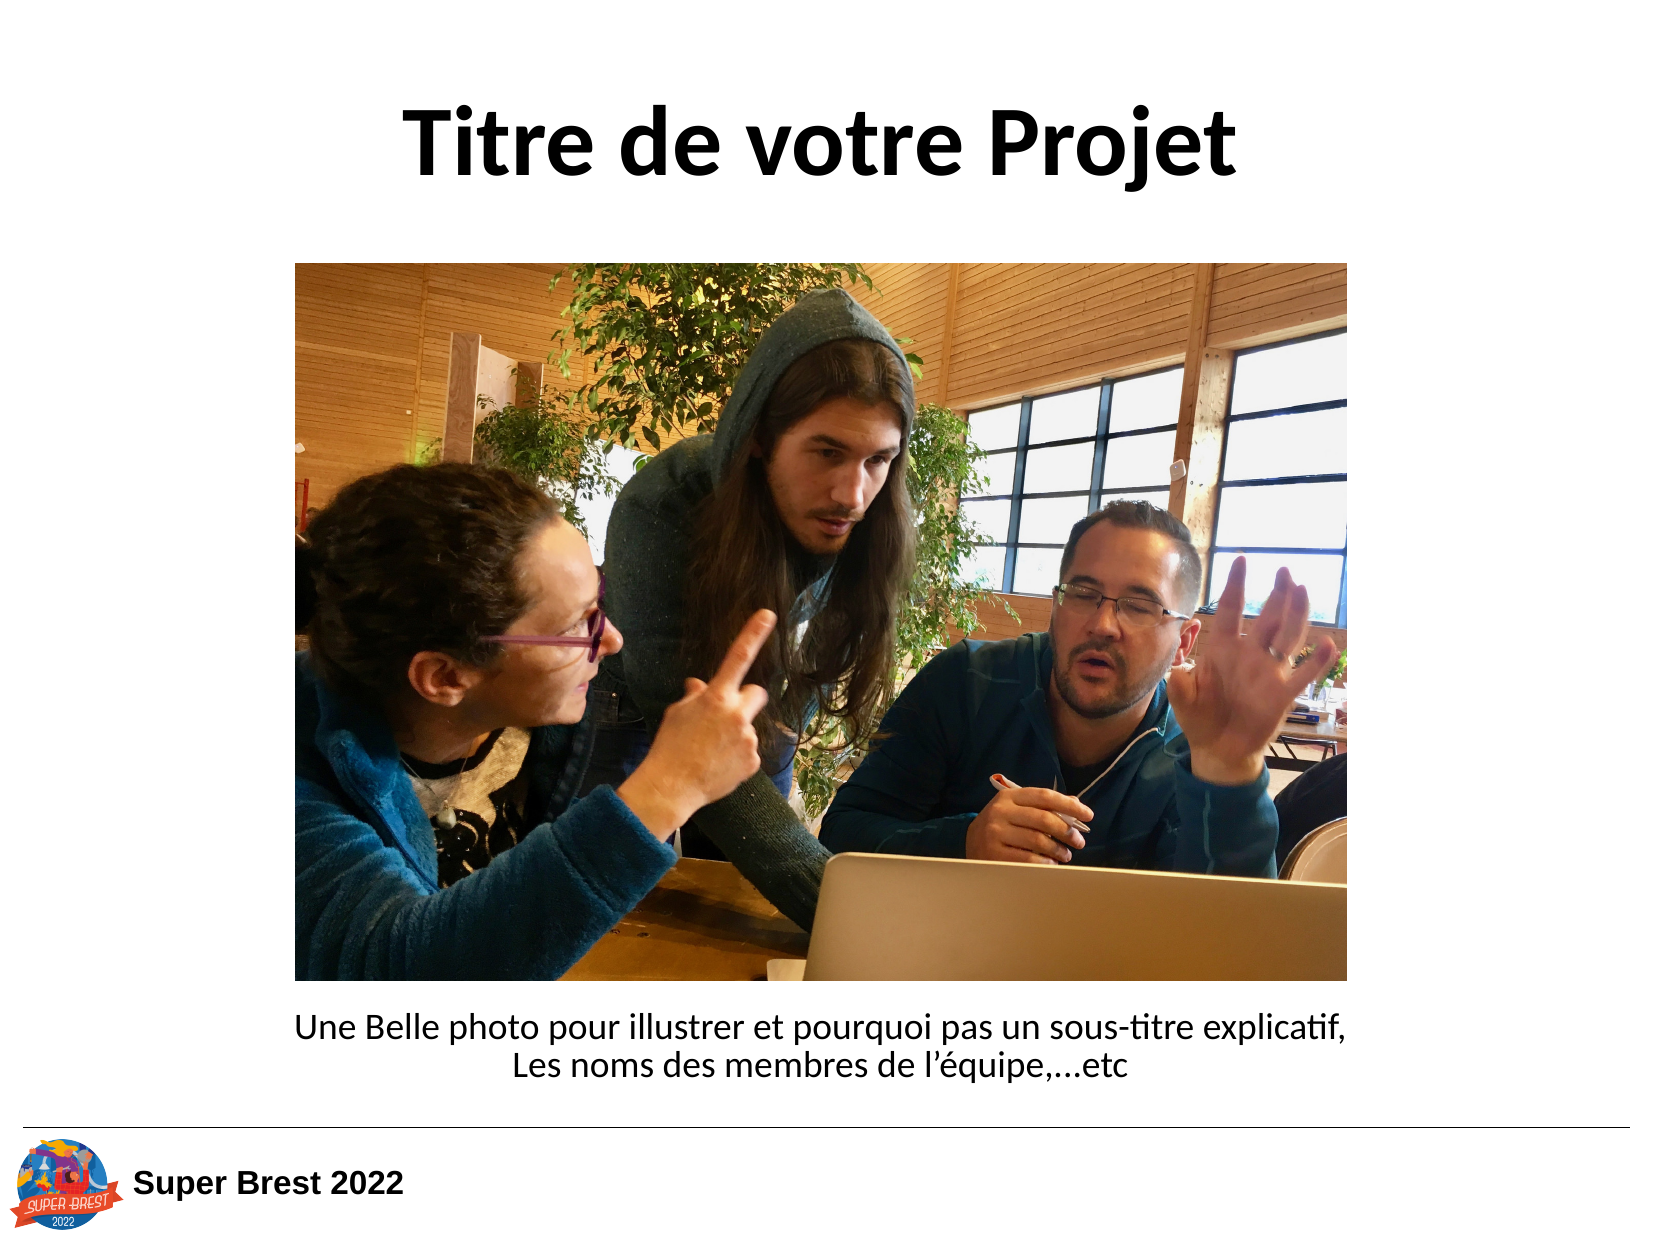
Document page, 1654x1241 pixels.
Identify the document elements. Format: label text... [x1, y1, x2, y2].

text_box Une Belle photo pour illustrer et pourquoi pas un sous-titre explicatif, Les noms des membres de l’équipe,...etc [200, 1003, 1441, 1103]
text_box Super Brest 2022 [124, 1157, 1040, 1210]
title Titre de votre Projet [295, 47, 1347, 255]
picture [9, 1139, 124, 1230]
picture [295, 263, 1347, 981]
